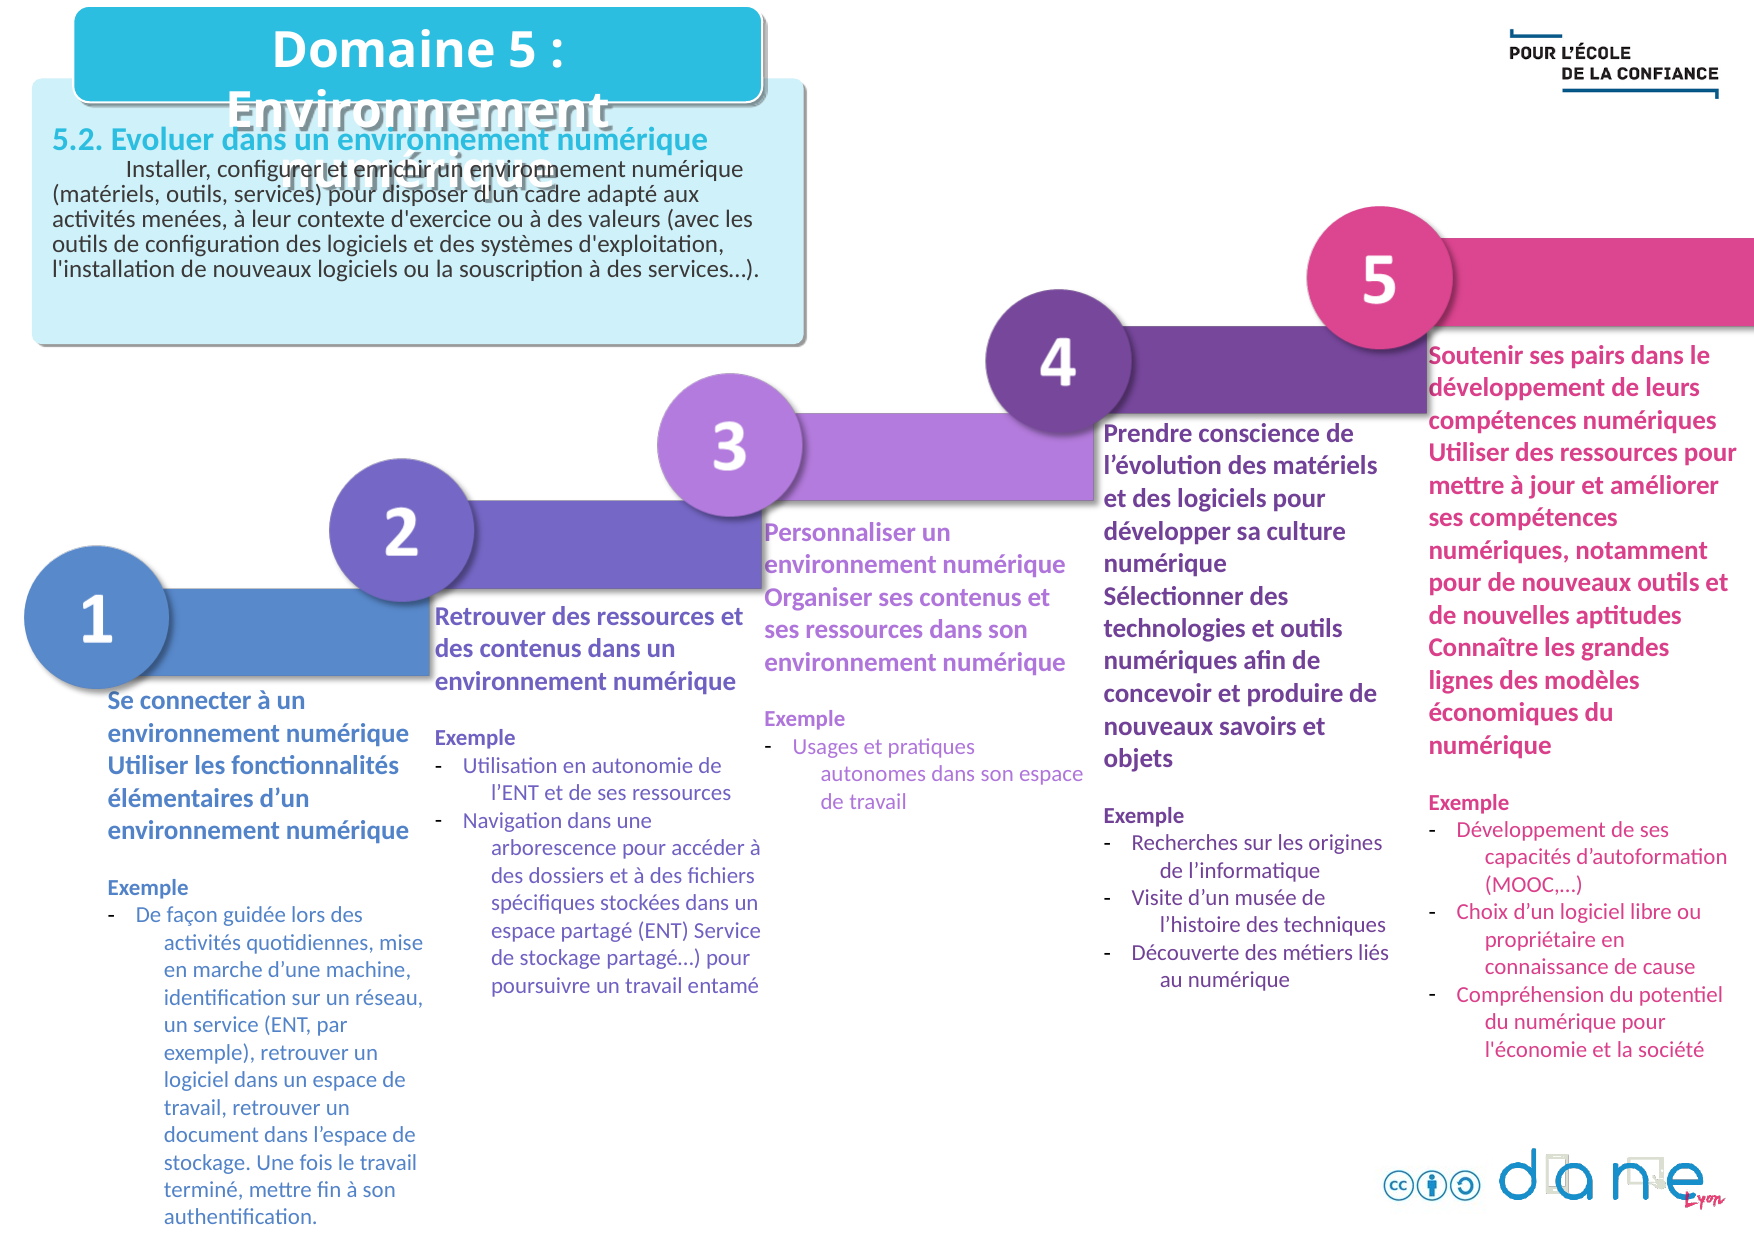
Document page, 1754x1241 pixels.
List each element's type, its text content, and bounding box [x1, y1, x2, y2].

text_box Se connecter à un environnement numérique Utiliser les fonctionnalités élémentaires d’un environnement numérique Exemple De façon guidée lors des activités quotidiennes, mise en marche d’une machine, identification sur un réseau, un service (ENT, par exemple), retrouver un logiciel dans un espace de travail, retrouver un document dans l’espace de stockage. Une fois le travail terminé, mettre fin à son authentification. [93, 721, 443, 1241]
picture [1493, 12, 1734, 113]
text_box [457, 103, 481, 118]
text_box Personnaliser un environnement numérique Organiser ses contenus et ses ressources dans son environnement numérique Exemple Usages et pratiques autonomes dans son espace de travail [749, 721, 1089, 821]
text_box [583, 103, 593, 118]
text_box [425, 105, 436, 118]
text_box [536, 105, 546, 110]
text_box Retrouver des ressources et des contenus dans un environnement numérique Exemple Utilisation en autonomie de l’ENT et de ses ressources Navigation dans une arborescence pour accéder à des dossiers et à des fichiers spécifiques stockées dans un espace partagé (ENT) Service de stockage partagé…) pour poursuivre un travail entamé [420, 721, 780, 1005]
picture [20, 202, 1754, 721]
text_box [263, 105, 274, 118]
text_box [377, 103, 386, 118]
text_box [340, 103, 356, 118]
picture [1364, 1139, 1729, 1214]
text_box Soutenir ses pairs dans le développement de leurs compétences numériques Utiliser des ressources pour mettre à jour et améliorer ses compétences numériques, notamment pour de nouveaux outils et de nouvelles aptitudes Connaître les grandes lignes des modèles économiques du numérique Exemple Développement de ses capacités d’autoformation (MOOC,…) Choix d’un logiciel libre ou propriétaire en connaissance de cause Compréhension du potentiel du numérique pour l'économie et la société [1414, 721, 1754, 1069]
text_box [457, 105, 467, 110]
text_box [361, 105, 372, 118]
text_box [505, 105, 515, 118]
text_box [442, 103, 452, 118]
text_box [488, 105, 498, 118]
text_box 5.2. Evoluer dans un environnement numérique Installer, configurer et enrichir un environnement numérique (matériels, outils, services) pour disposer d'un cadre adapté aux activités menées, à leur contexte d'exercice ou à des valeurs (avec les outils de configuration des logiciels et des systèmes d'exploitation, l'installation de nouveaux logiciels ou la souscription à des services…). [37, 118, 804, 292]
text_box [325, 103, 333, 118]
text_box [31, 78, 229, 202]
text_box [237, 103, 256, 118]
text_box [600, 78, 804, 118]
text_box Domaine 5 : Environnement numérique [73, 5, 763, 103]
text_box [536, 103, 559, 118]
text_box [410, 103, 418, 118]
text_box [566, 105, 577, 118]
text_box Prendre conscience de l’évolution des matériels et des logiciels pour développer sa culture numérique Sélectionner des technologies et outils numériques afin de concevoir et produire de nouveaux savoirs et objets Exemple Recherches sur les origines de l’informatique Visite d’un musée de l’histoire des techniques Découverte des métiers liés au numérique [1089, 721, 1414, 1000]
text_box [280, 103, 292, 118]
text_box [307, 103, 318, 118]
text_box [294, 103, 304, 118]
text_box [393, 105, 404, 118]
text_box [521, 103, 531, 118]
